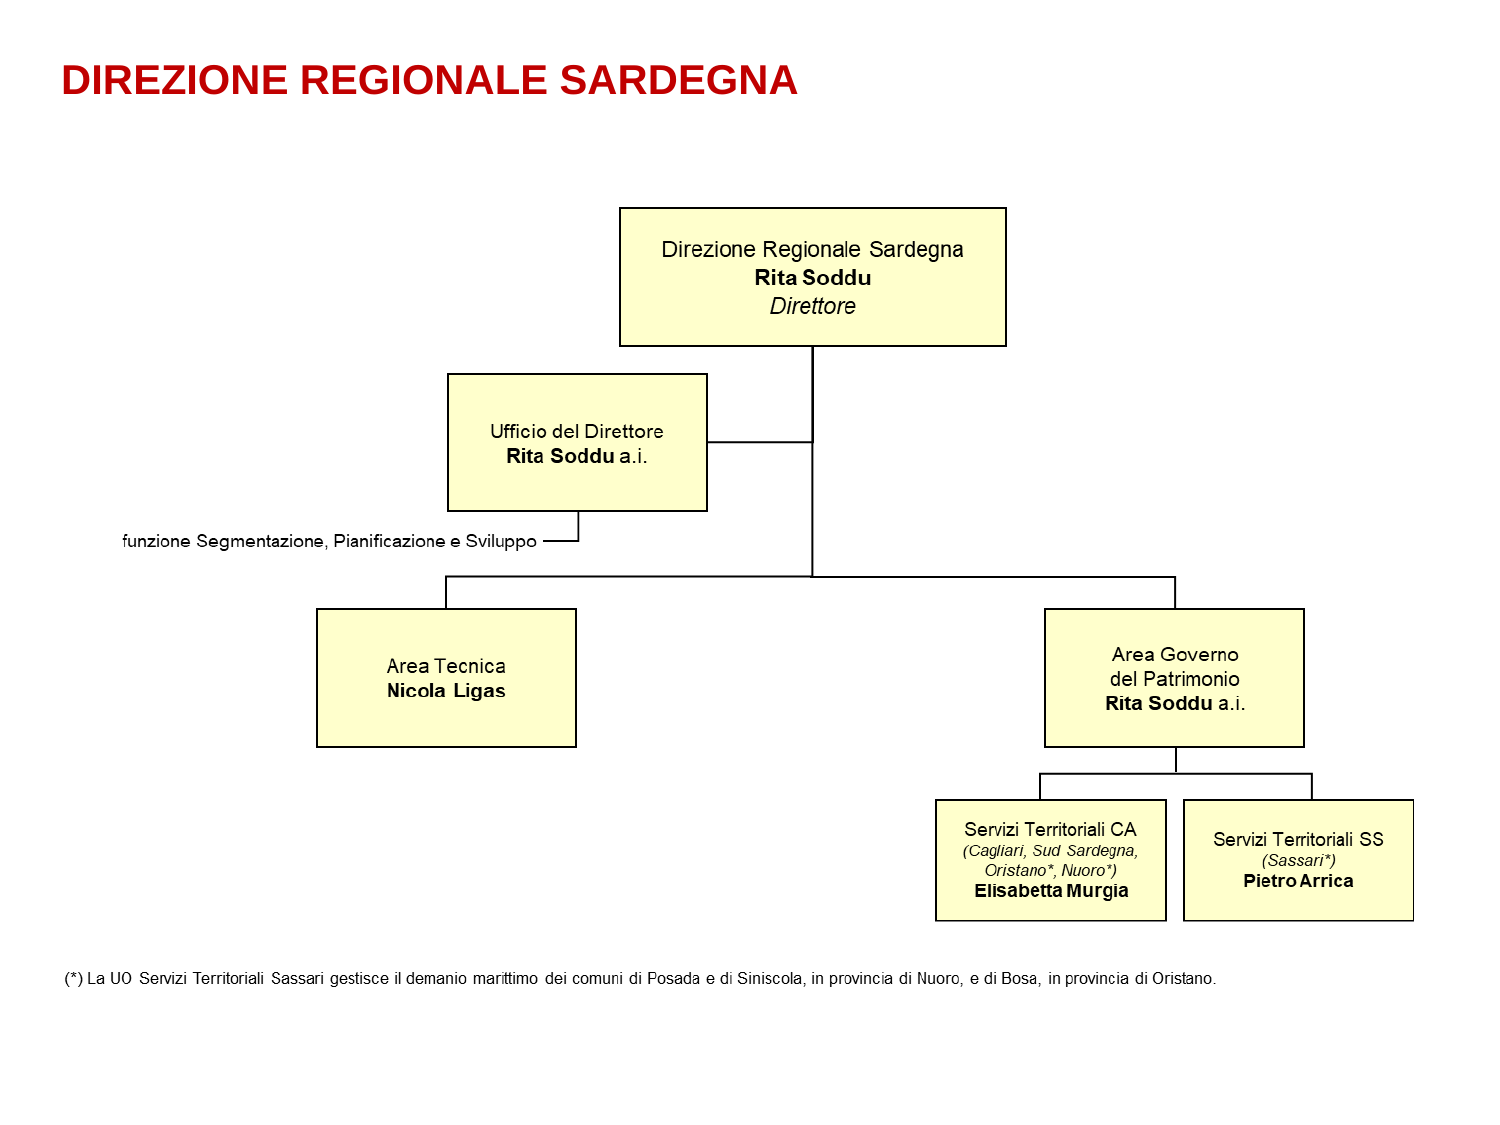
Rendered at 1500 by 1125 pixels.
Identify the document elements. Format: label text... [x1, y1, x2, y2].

text_box DIREZIONE REGIONALE SARDEGNA [46, 45, 1458, 128]
picture [49, 207, 1414, 997]
